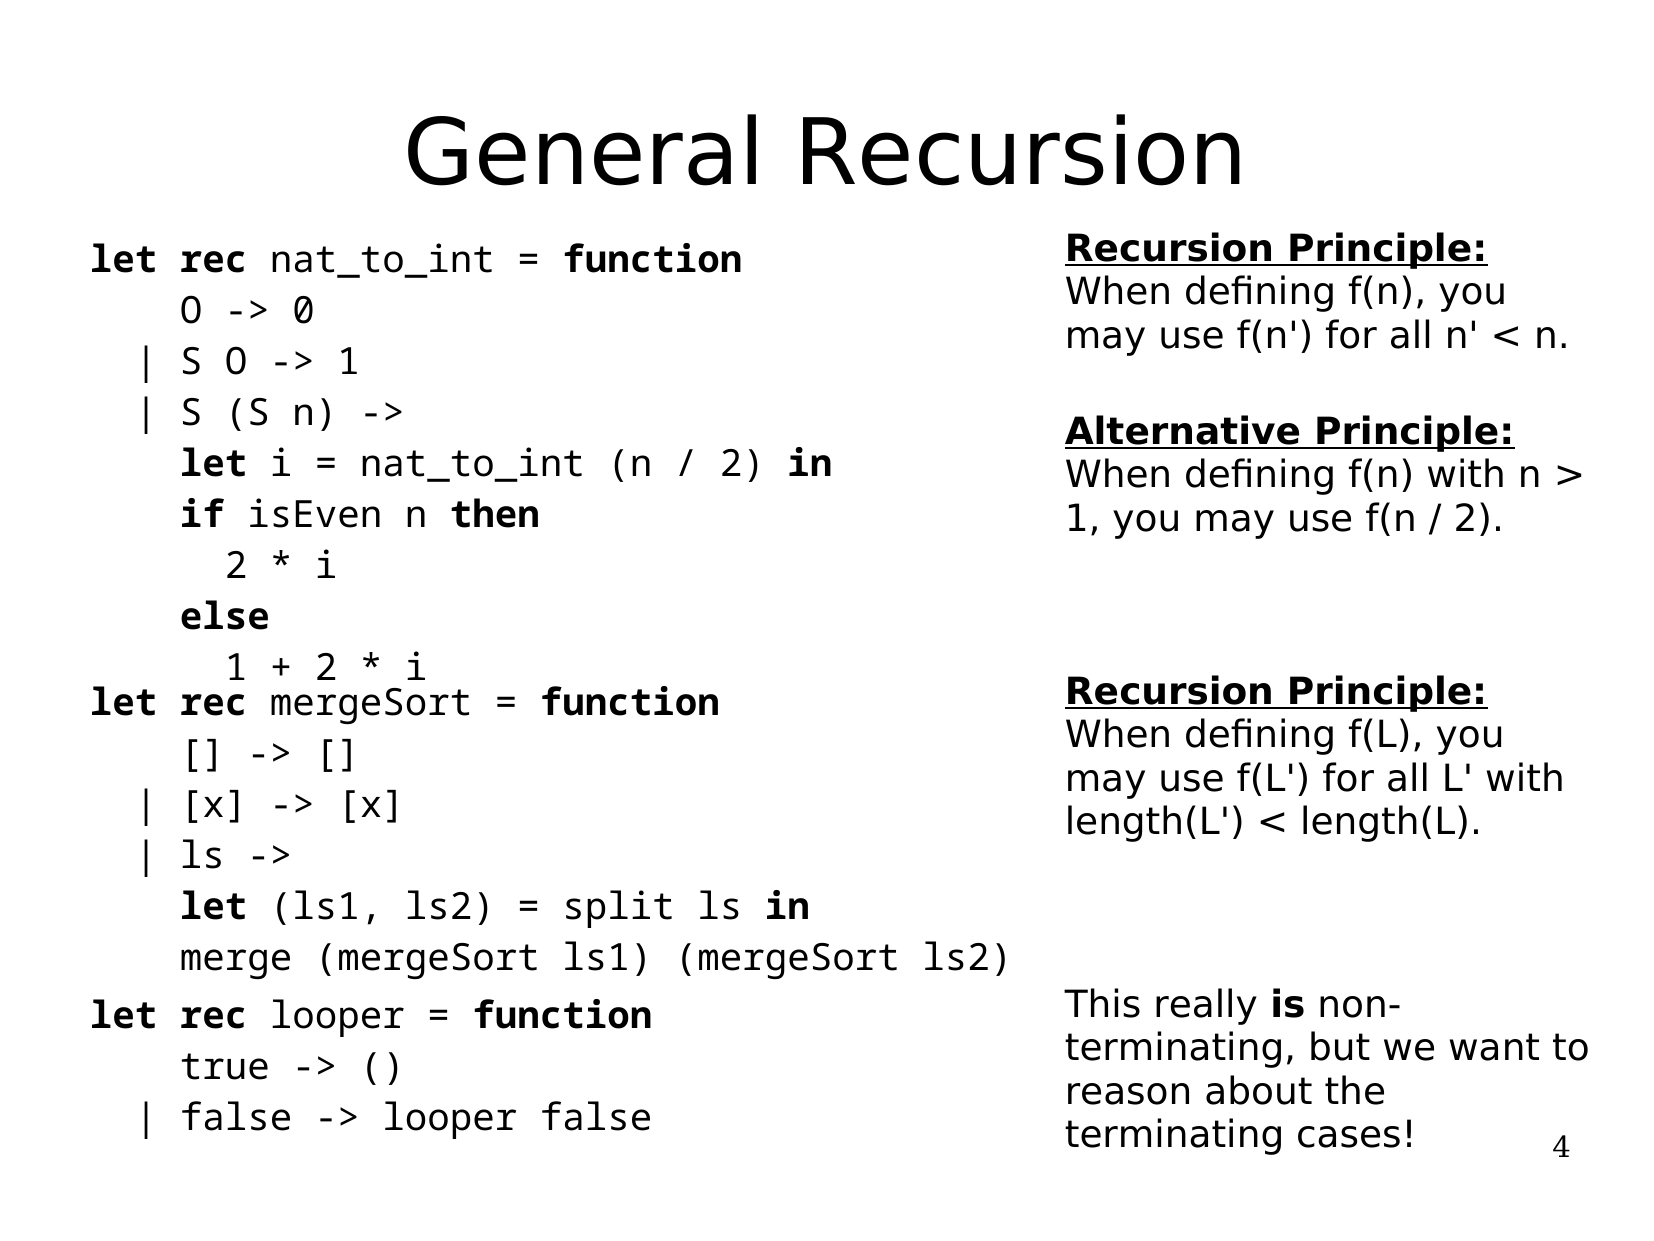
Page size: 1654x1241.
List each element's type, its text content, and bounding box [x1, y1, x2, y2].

text_box Recursion Principle: When defining f(L), you may use f(L') for all L' with length(L') < length(L). [1050, 662, 1613, 851]
text_box let rec mergeSort = function [] -> [] | [x] -> [x] | ls -> let (ls1, ls2) = split ls in merge (mergeSort ls1) (mergeSort ls2) [75, 667, 1051, 947]
text_box This really is non-terminating, but we want to reason about the terminating cases! [1050, 975, 1613, 1164]
text_box Alternative Principle: When defining f(n) with n > 1, you may use f(n / 2). [1050, 402, 1613, 548]
text_box Recursion Principle: When defining f(n), you may use f(n') for all n' < n. [1050, 219, 1613, 365]
text_box let rec looper = function true -> () | false -> looper false [75, 980, 1050, 1128]
title General Recursion [82, 56, 1571, 250]
text_box let rec nat_to_int = function O -> 0 | S O -> 1 | S (S n) -> let i = nat_to_int (n / 2) in if isEven n then 2 * i else 1 + 2 * i [75, 225, 938, 637]
